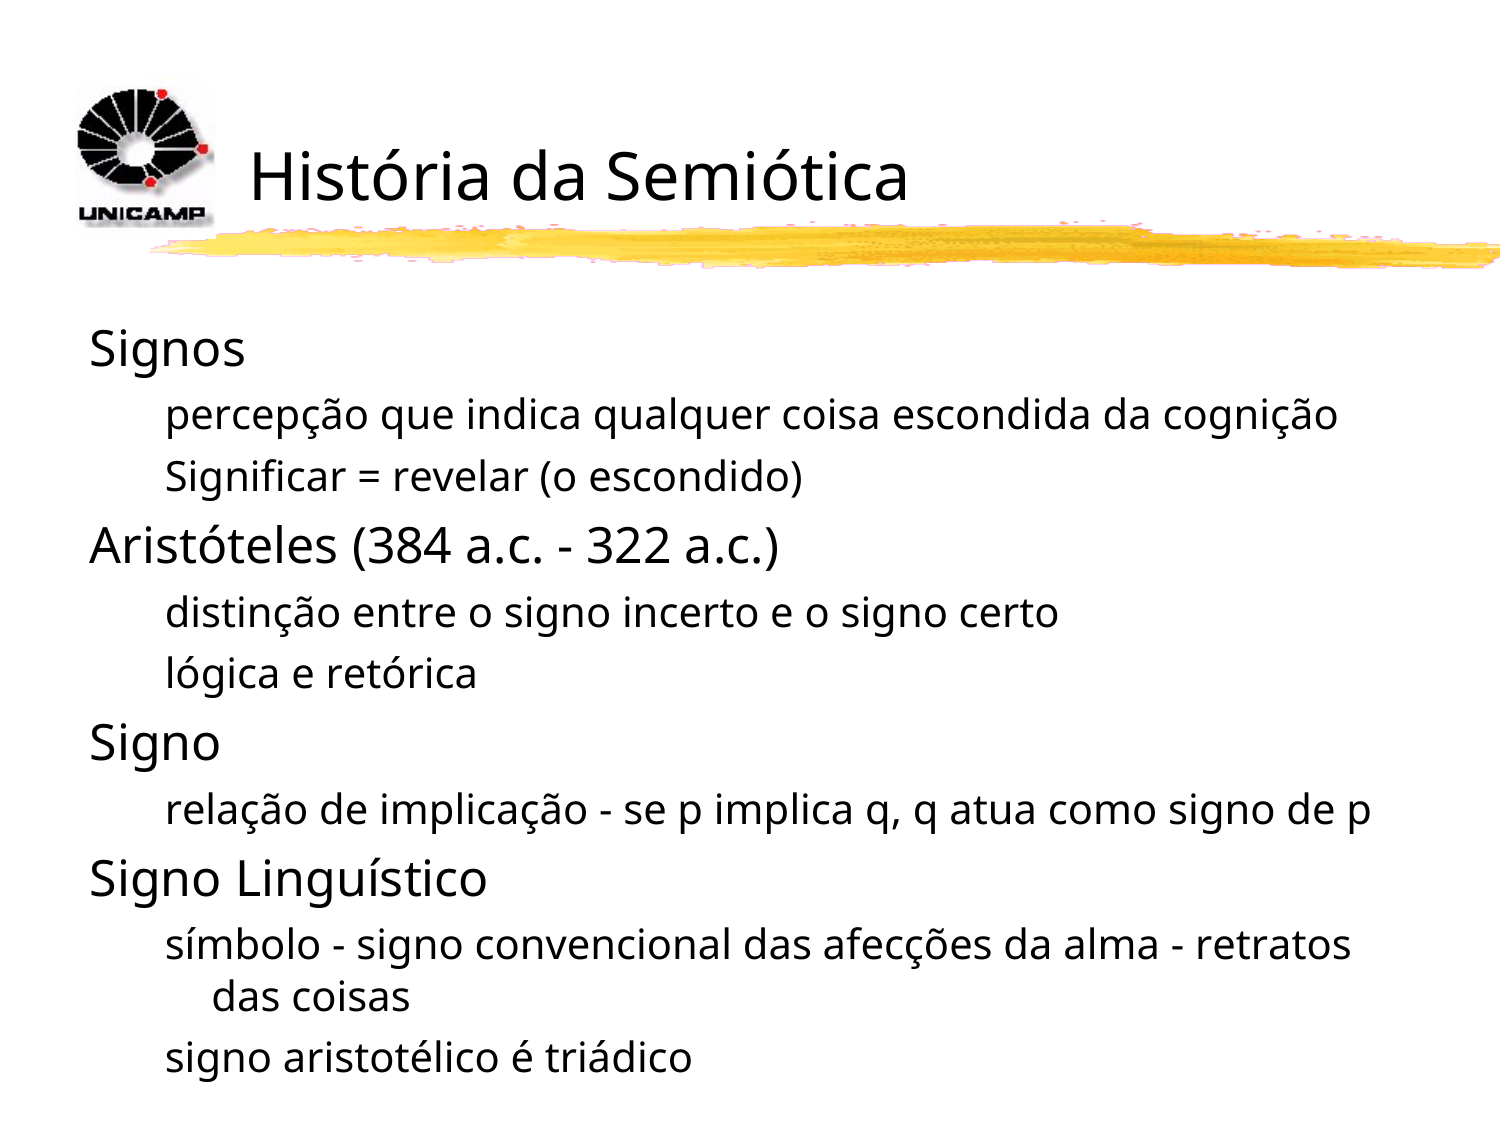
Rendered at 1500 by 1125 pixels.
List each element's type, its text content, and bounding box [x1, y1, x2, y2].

list Signos percepção que indica qualquer coisa escondida da cognição Significar = revelar (o escondido) Aristóteles (384 a.c. - 322 a.c.) distinção entre o signo incerto e o signo certo lógica e retórica Signo relação de implicação - se p implica q, q atua como signo de p Signo Linguístico símbolo - signo convencional das afecções da alma - retratos das coisas signo aristotélico é triádico [74, 309, 1417, 1067]
picture [75, 74, 1500, 279]
title História da Semiótica [233, 37, 1434, 225]
